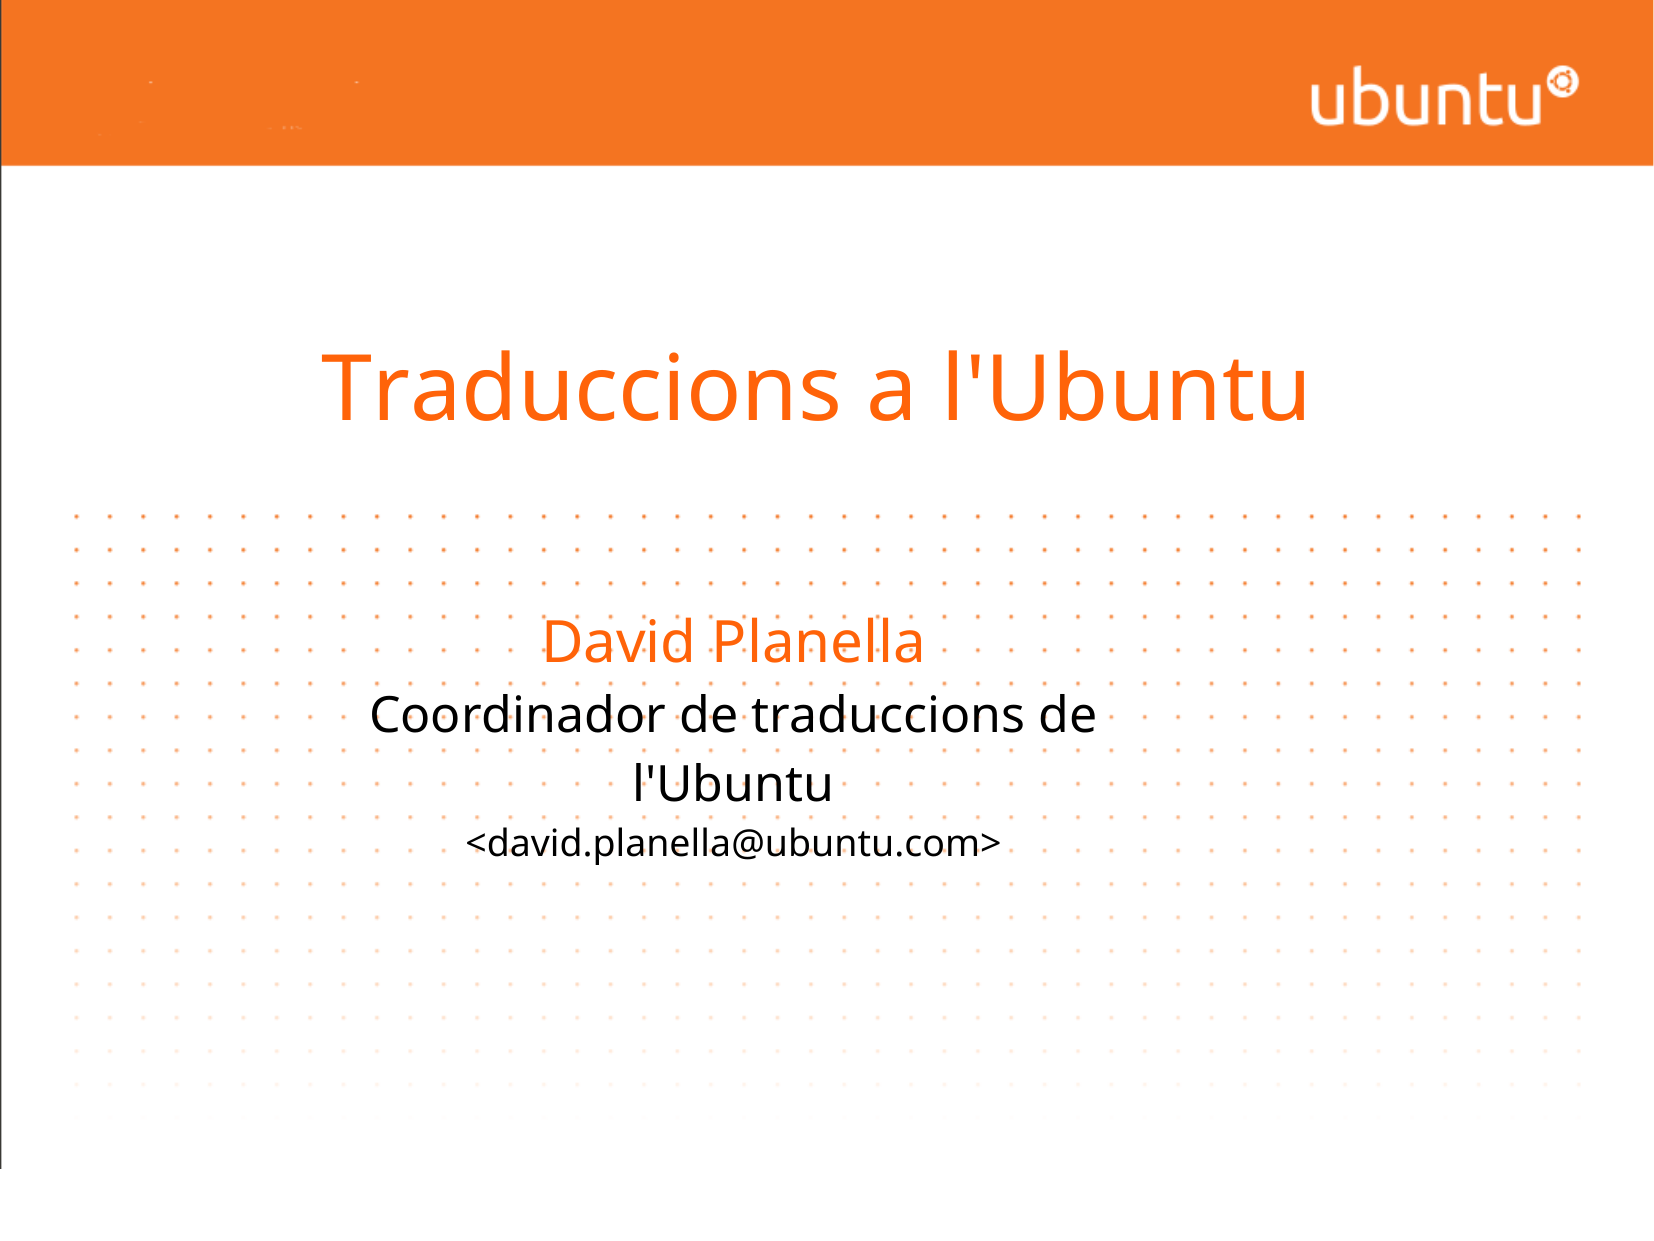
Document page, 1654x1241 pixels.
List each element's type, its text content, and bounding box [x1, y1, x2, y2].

text_box Traduccions a l'Ubuntu [306, 314, 1363, 454]
picture [0, 0, 1654, 1169]
text_box David Planella Coordinador de traduccions de l'Ubuntu <david.planella@ubuntu.com> [354, 592, 1300, 848]
